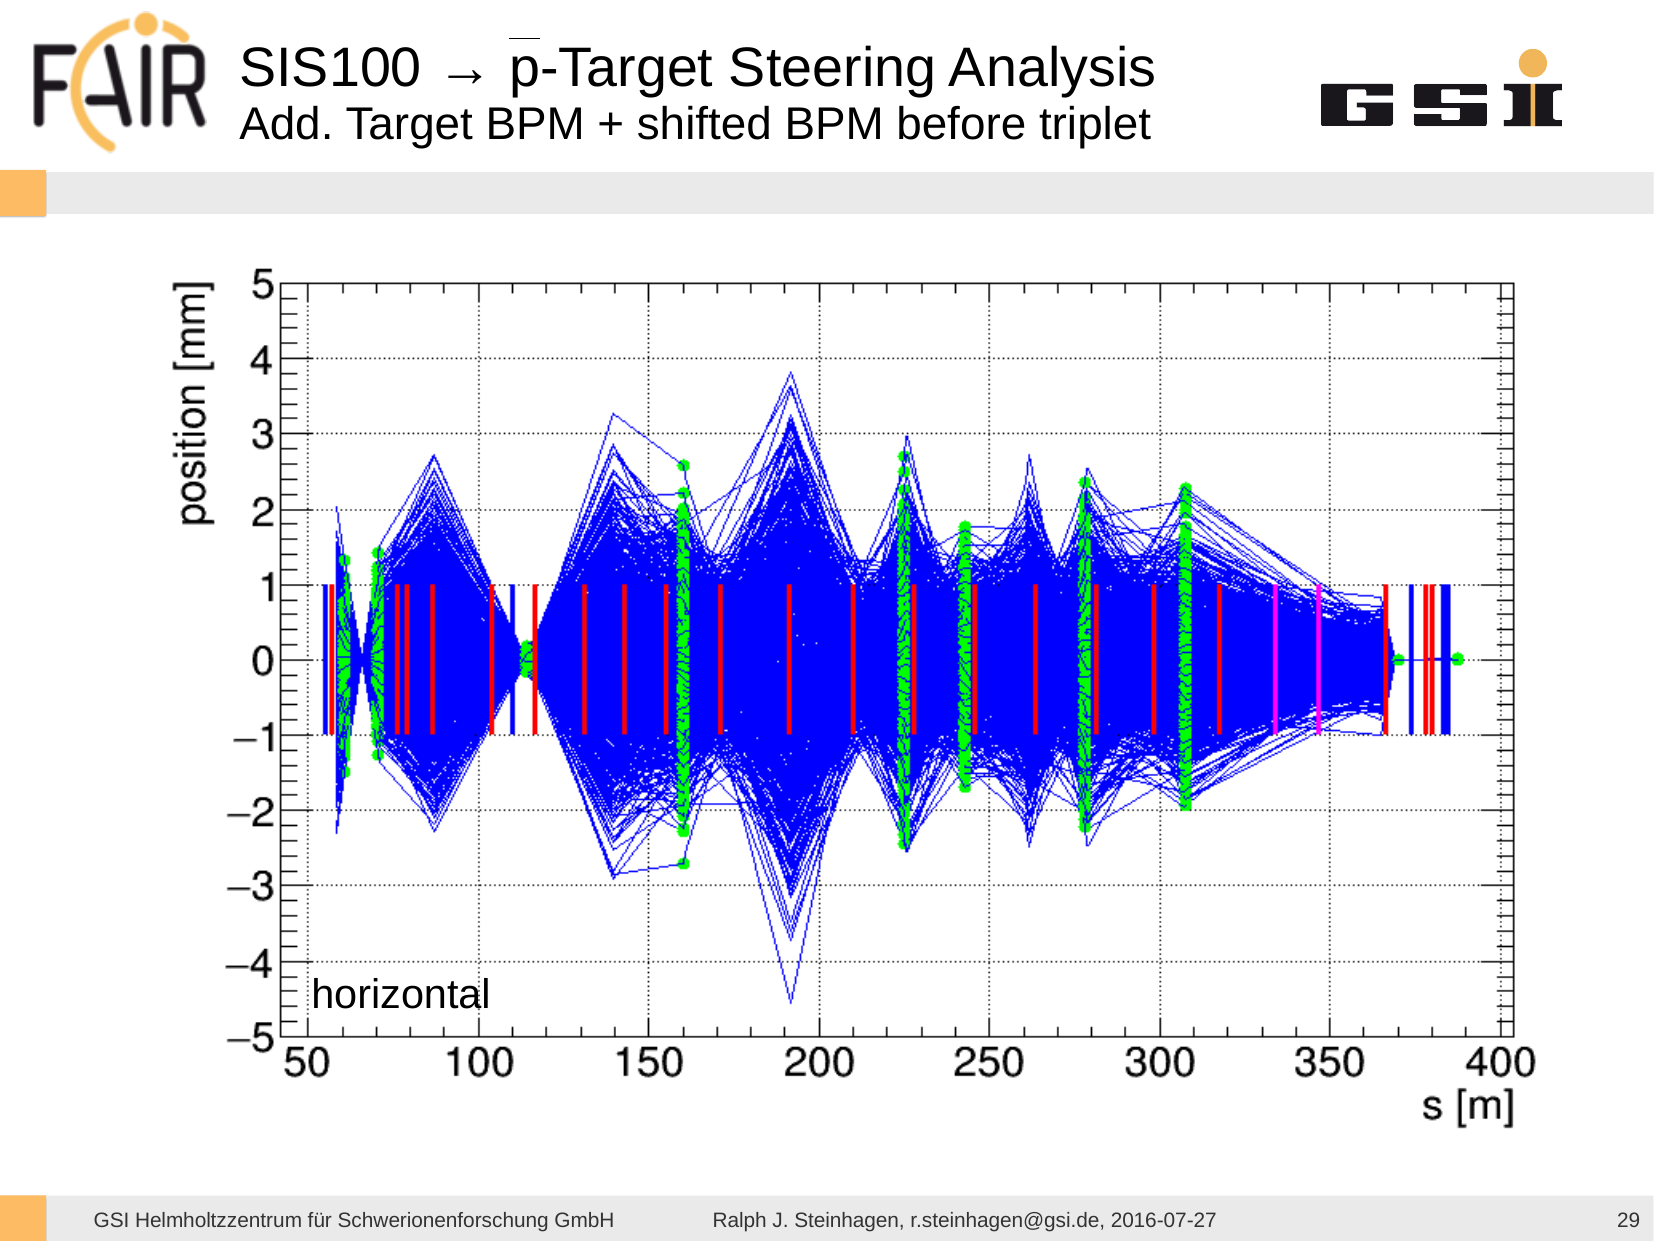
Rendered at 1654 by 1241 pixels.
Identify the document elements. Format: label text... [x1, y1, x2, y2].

picture [1319, 46, 1564, 129]
title SIS100 → p-Target Steering Analysis Add. Target BPM + shifted BPM before triplet [239, 0, 1278, 196]
text_box horizontal [296, 963, 508, 1026]
picture [109, 266, 1542, 1142]
picture [33, 10, 207, 155]
